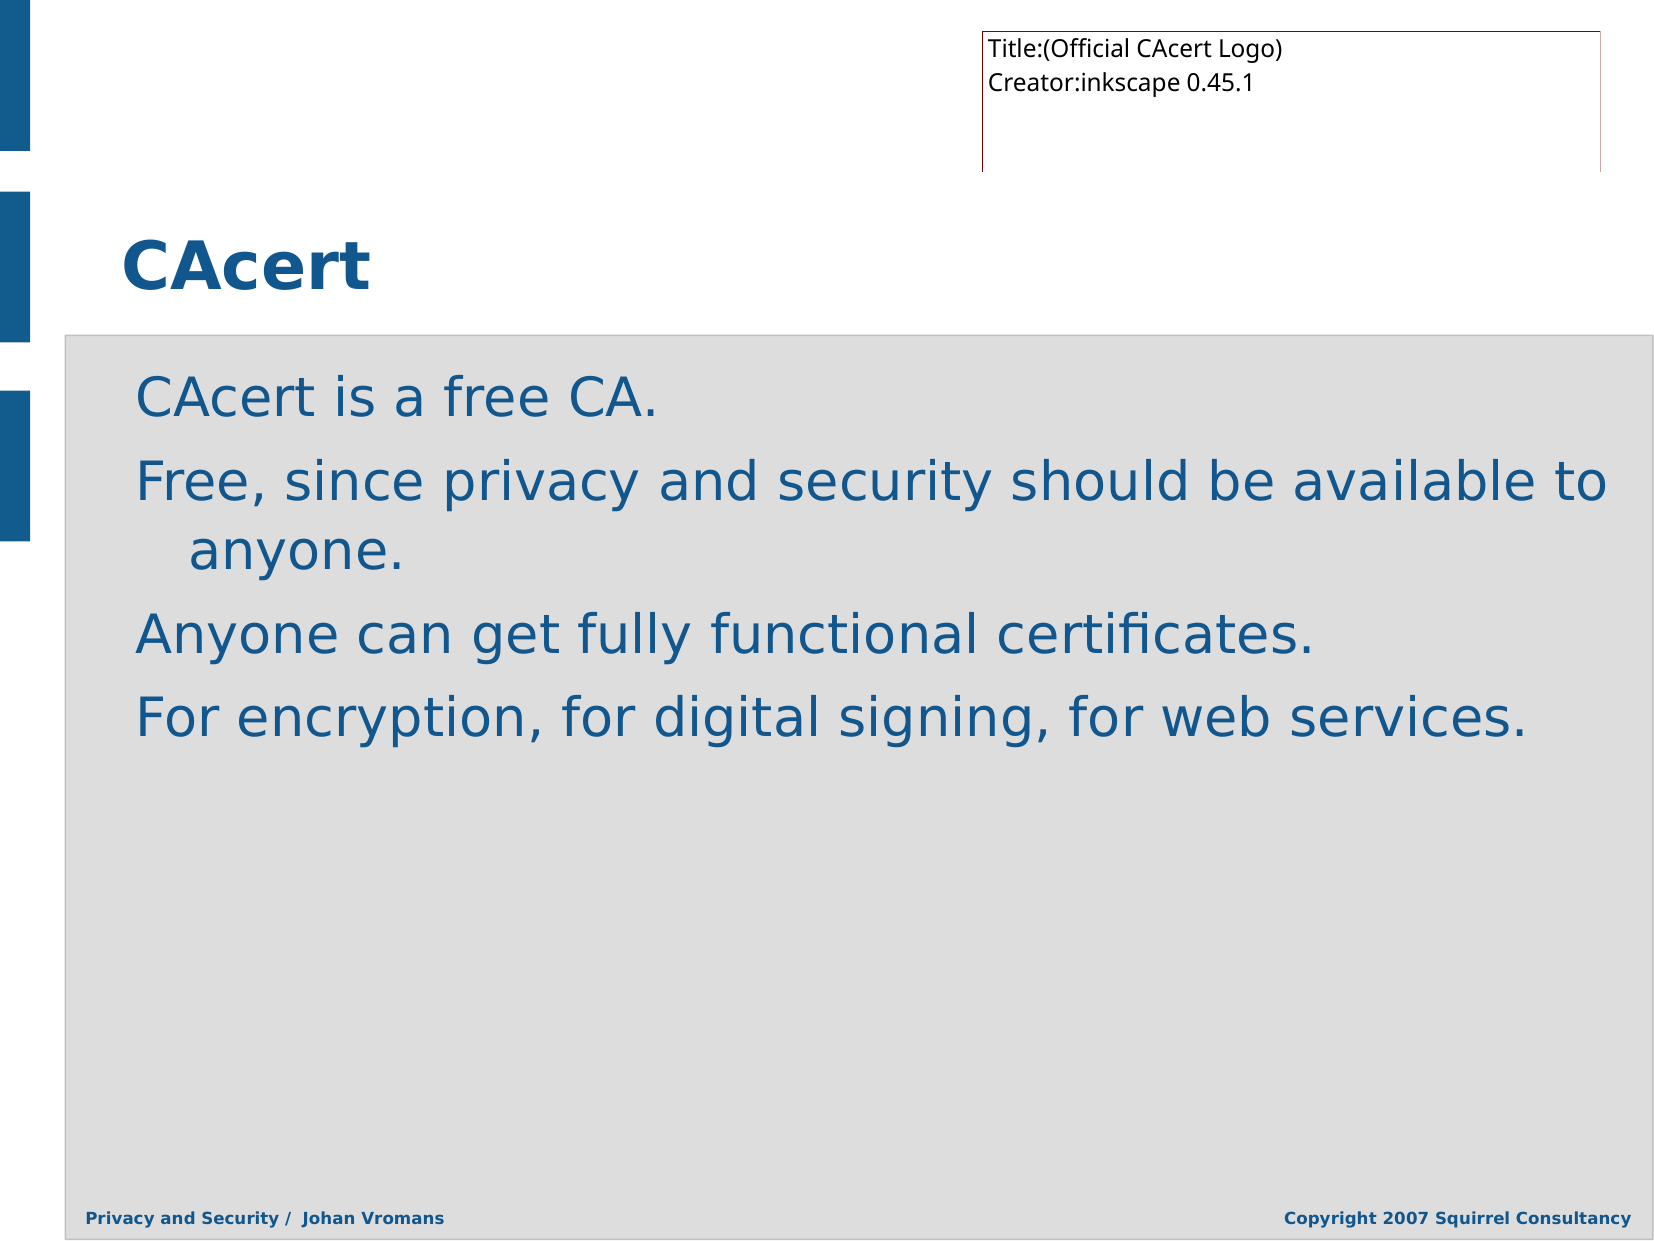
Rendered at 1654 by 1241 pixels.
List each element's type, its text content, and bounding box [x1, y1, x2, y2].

list CAcert is a free CA. Free, since privacy and security should be available to anyone. Anyone can get fully functional certificates. For encryption, for digital signing, for web services. [118, 360, 1625, 1182]
title CAcert [121, 206, 1533, 326]
